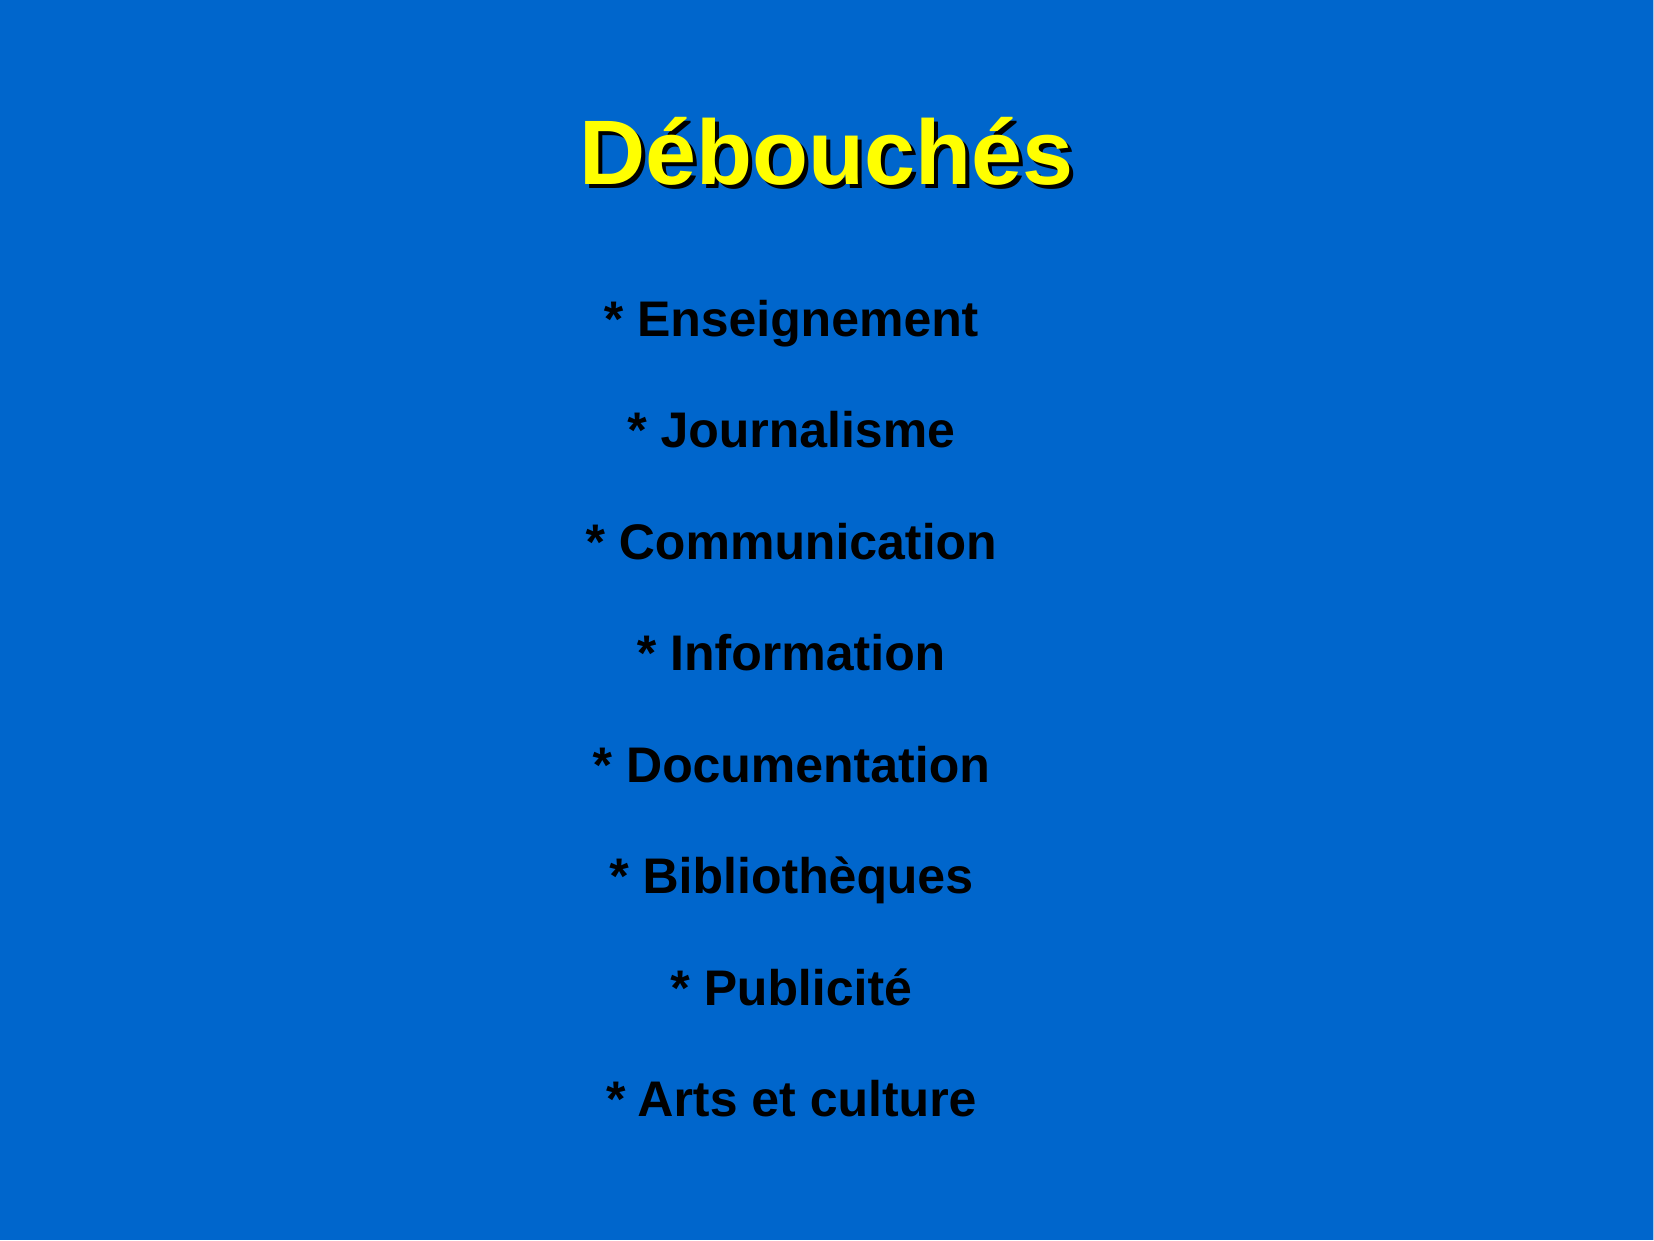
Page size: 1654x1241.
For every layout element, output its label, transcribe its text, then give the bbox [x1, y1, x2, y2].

text_box * Enseignement * Journalisme * Communication * Information * Documentation * Bibliothèques * Publicité * Arts et culture [259, 283, 1323, 1154]
title Débouchés [82, 49, 1571, 257]
